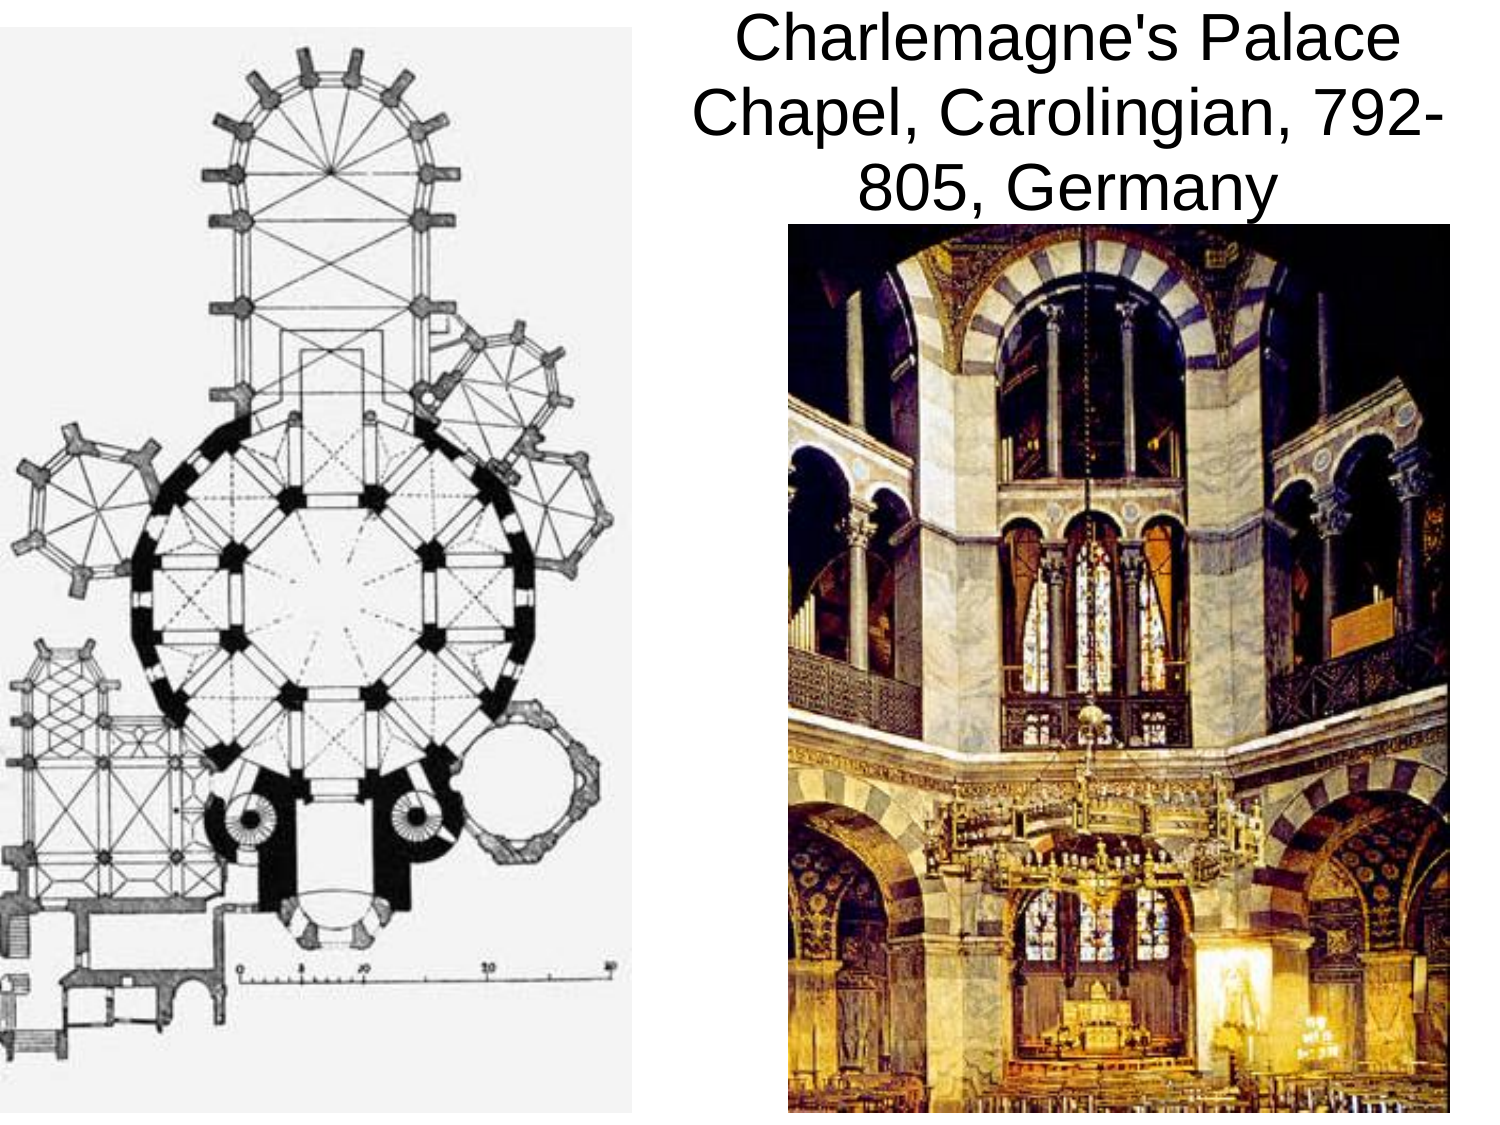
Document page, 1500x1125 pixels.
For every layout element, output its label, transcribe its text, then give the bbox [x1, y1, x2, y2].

picture [788, 224, 1450, 1113]
title Charlemagne's Palace Chapel, Carolingian, 792-805, Germany [637, 0, 1500, 241]
picture [0, 27, 632, 1113]
